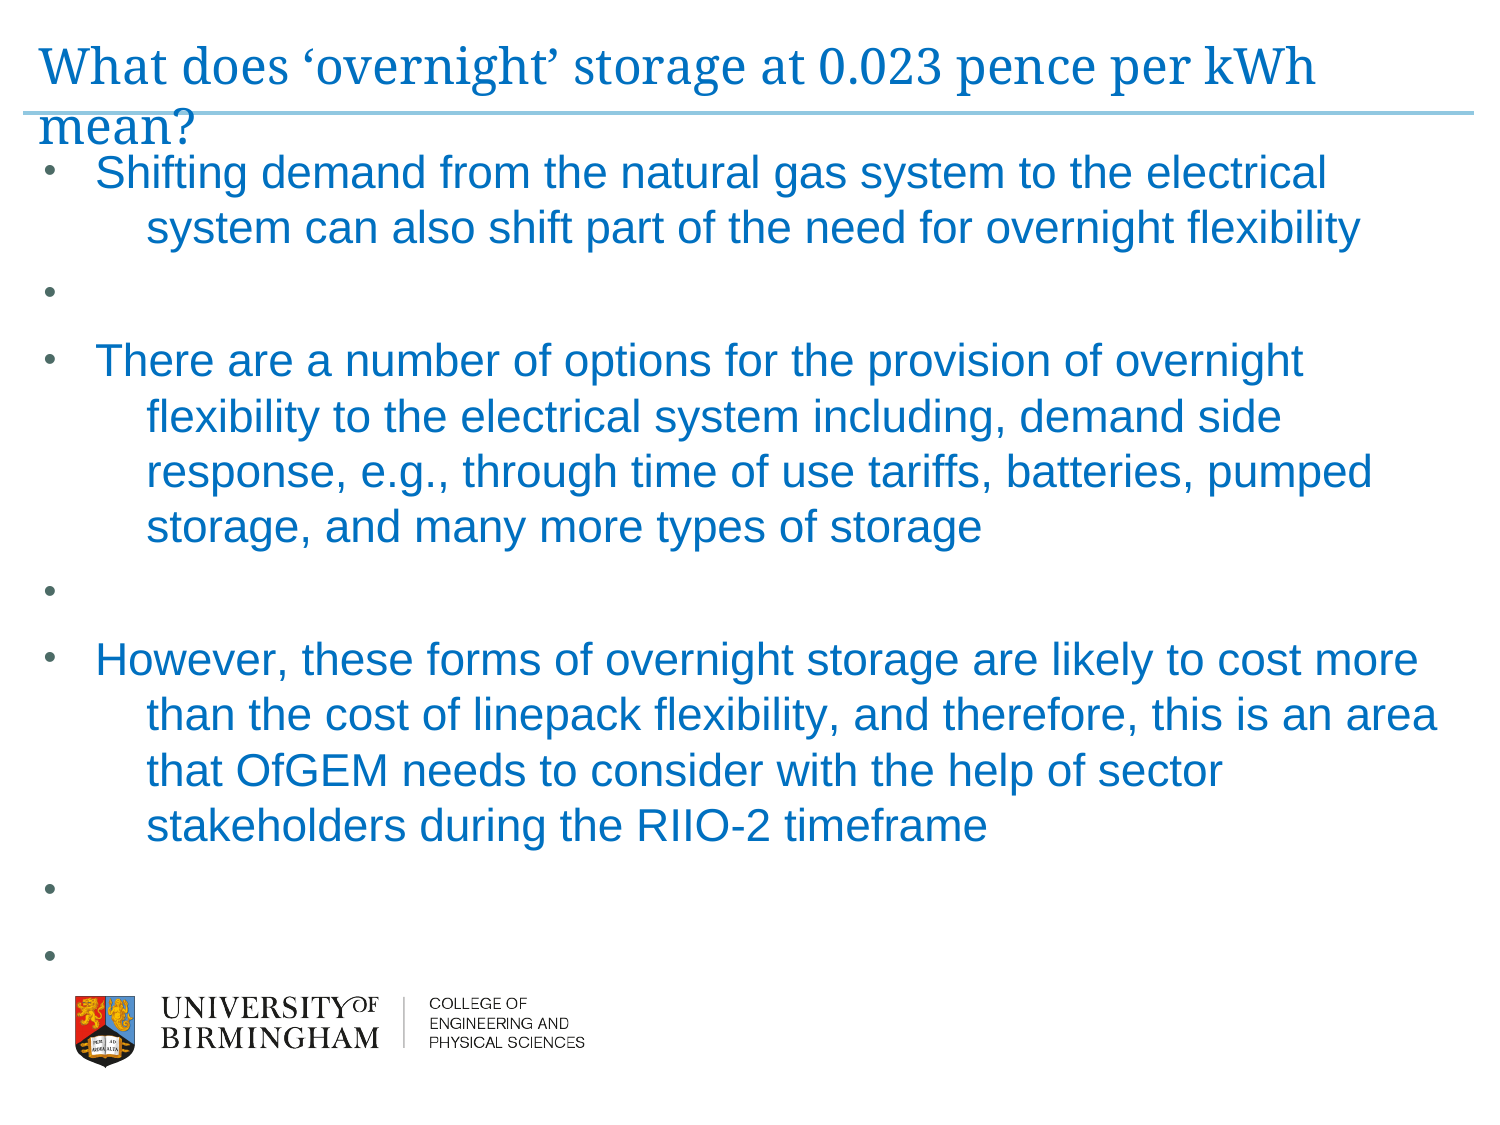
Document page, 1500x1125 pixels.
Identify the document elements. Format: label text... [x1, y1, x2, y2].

title What does ‘overnight’ storage at 0.023 pence per kWh mean? [23, 27, 1474, 96]
list Shifting demand from the natural gas system to the electrical system can also shift part of the need for overnight flexibility There are a number of options for the provision of overnight flexibility to the electrical system including, demand side response, e.g., through time of use tariffs, batteries, pumped storage, and many more types of storage However, these forms of overnight storage are likely to cost more than the cost of linepack flexibility, and therefore, this is an area that OfGEM needs to consider with the help of sector stakeholders during the RIIO-2 timeframe [28, 134, 1474, 858]
